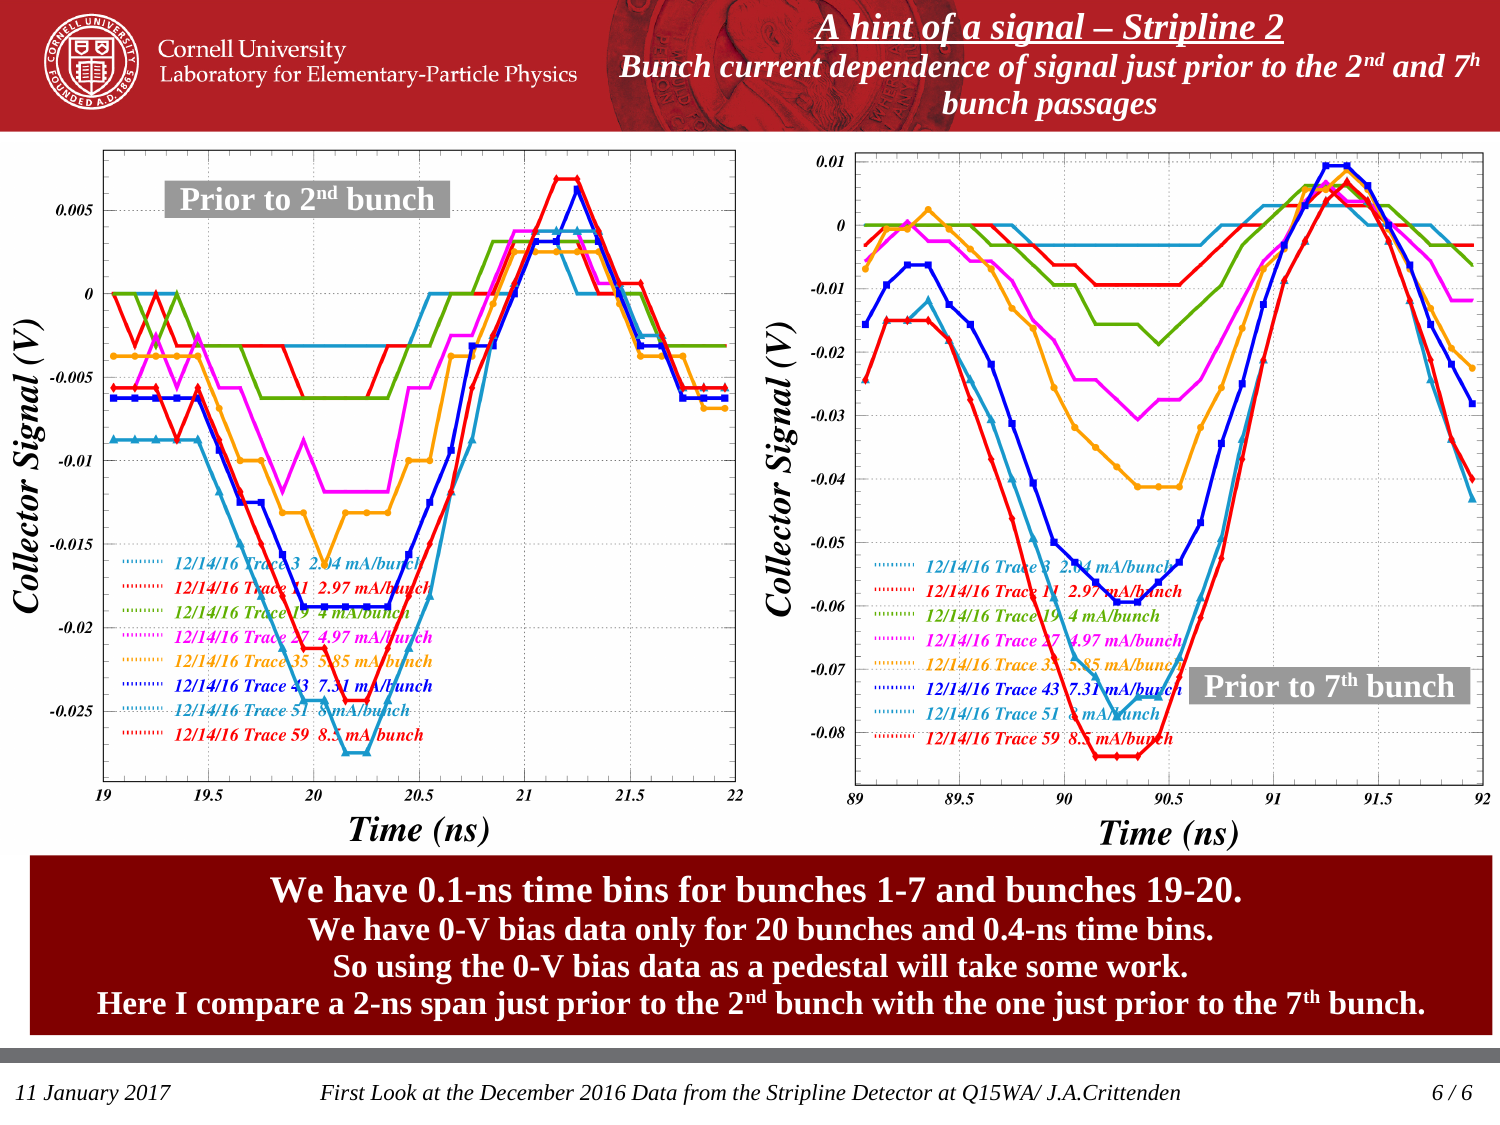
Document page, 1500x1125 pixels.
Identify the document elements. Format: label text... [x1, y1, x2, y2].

text_box We have 0.1-ns time bins for bunches 1-7 and bunches 19-20. We have 0-V bias data only for 20 bunches and 0.4-ns time bins. So using the 0-V bias data as a pedestal will take some work. Here I compare a 2-ns span just prior to the 2nd bunch with the one just prior to the 7th bunch. [29, 855, 1493, 1036]
text_box Prior to 7th bunch [1189, 667, 1471, 705]
text_box Prior to 2nd bunch [164, 180, 451, 218]
title A hint of a signal – Stripline 2 Bunch current dependence of signal just prior to the 2nd and 7h bunch passages [600, 5, 1500, 123]
picture [0, 142, 1500, 856]
picture [0, 0, 1500, 132]
